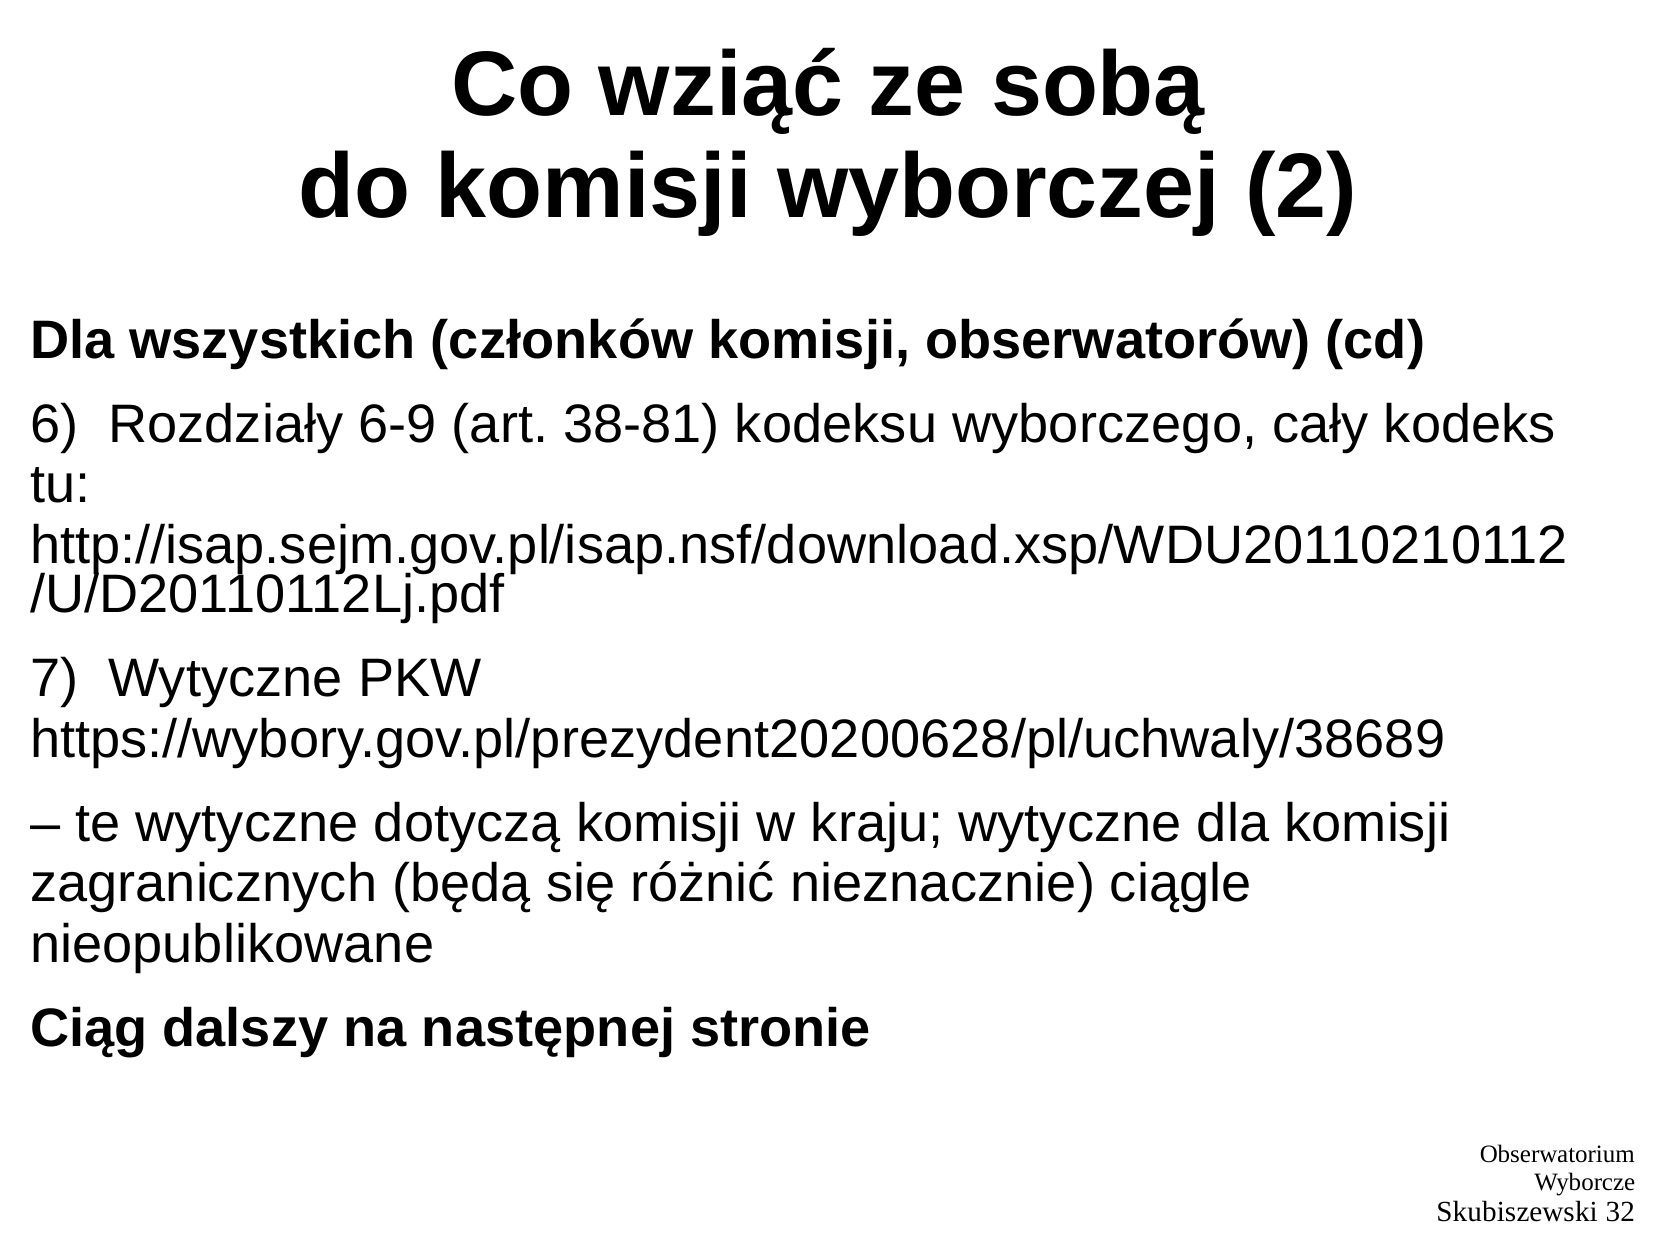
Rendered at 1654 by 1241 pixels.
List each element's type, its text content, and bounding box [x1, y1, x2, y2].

title Co wziąć ze sobą do komisji wyborczej (2) [84, 32, 1573, 225]
list Dla wszystkich (członków komisji, obserwatorów) (cd) 6) Rozdziały 6-9 (art. 38-81) kodeksu wyborczego, cały kodeks tu: http://isap.sejm.gov.pl/isap.nsf/download.xsp/WDU20110210112/U/D20110112Lj.pdf 7) Wytyczne PKW https://wybory.gov.pl/prezydent20200628/pl/uchwaly/38689 – te wytyczne dotyczą komisji w kraju; wytyczne dla komisji zagranicznych (będą się różnić nieznacznie) ciągle nieopublikowane Ciąg dalszy na następnej stronie [30, 225, 1583, 1241]
